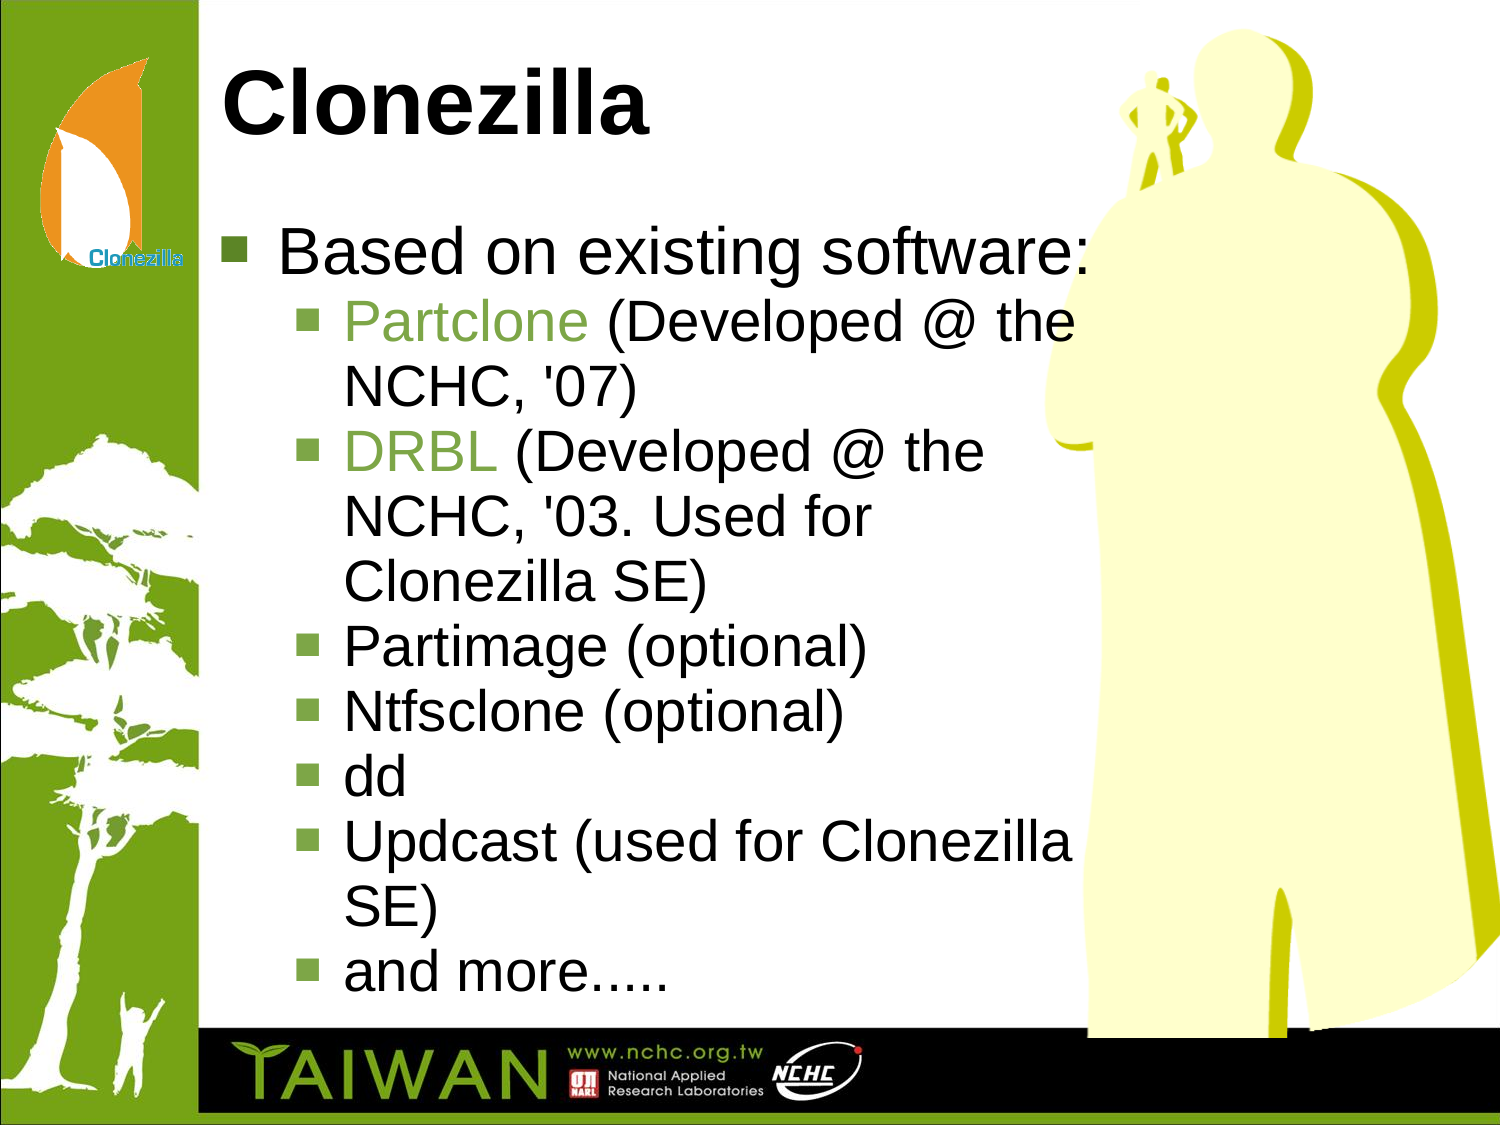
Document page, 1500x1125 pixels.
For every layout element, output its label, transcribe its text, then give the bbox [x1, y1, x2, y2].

picture [0, 0, 1500, 1125]
title Clonezilla [206, 3, 1425, 207]
text_box Based on existing software: Partclone (Developed @ the NCHC, '07) DRBL (Developed @ the NCHC, '03. Used for Clonezilla SE) Partimage (optional) Ntfsclone (optional) dd Updcast (used for Clonezilla SE) and more..... [206, 206, 1123, 1012]
chart [17, 49, 195, 278]
